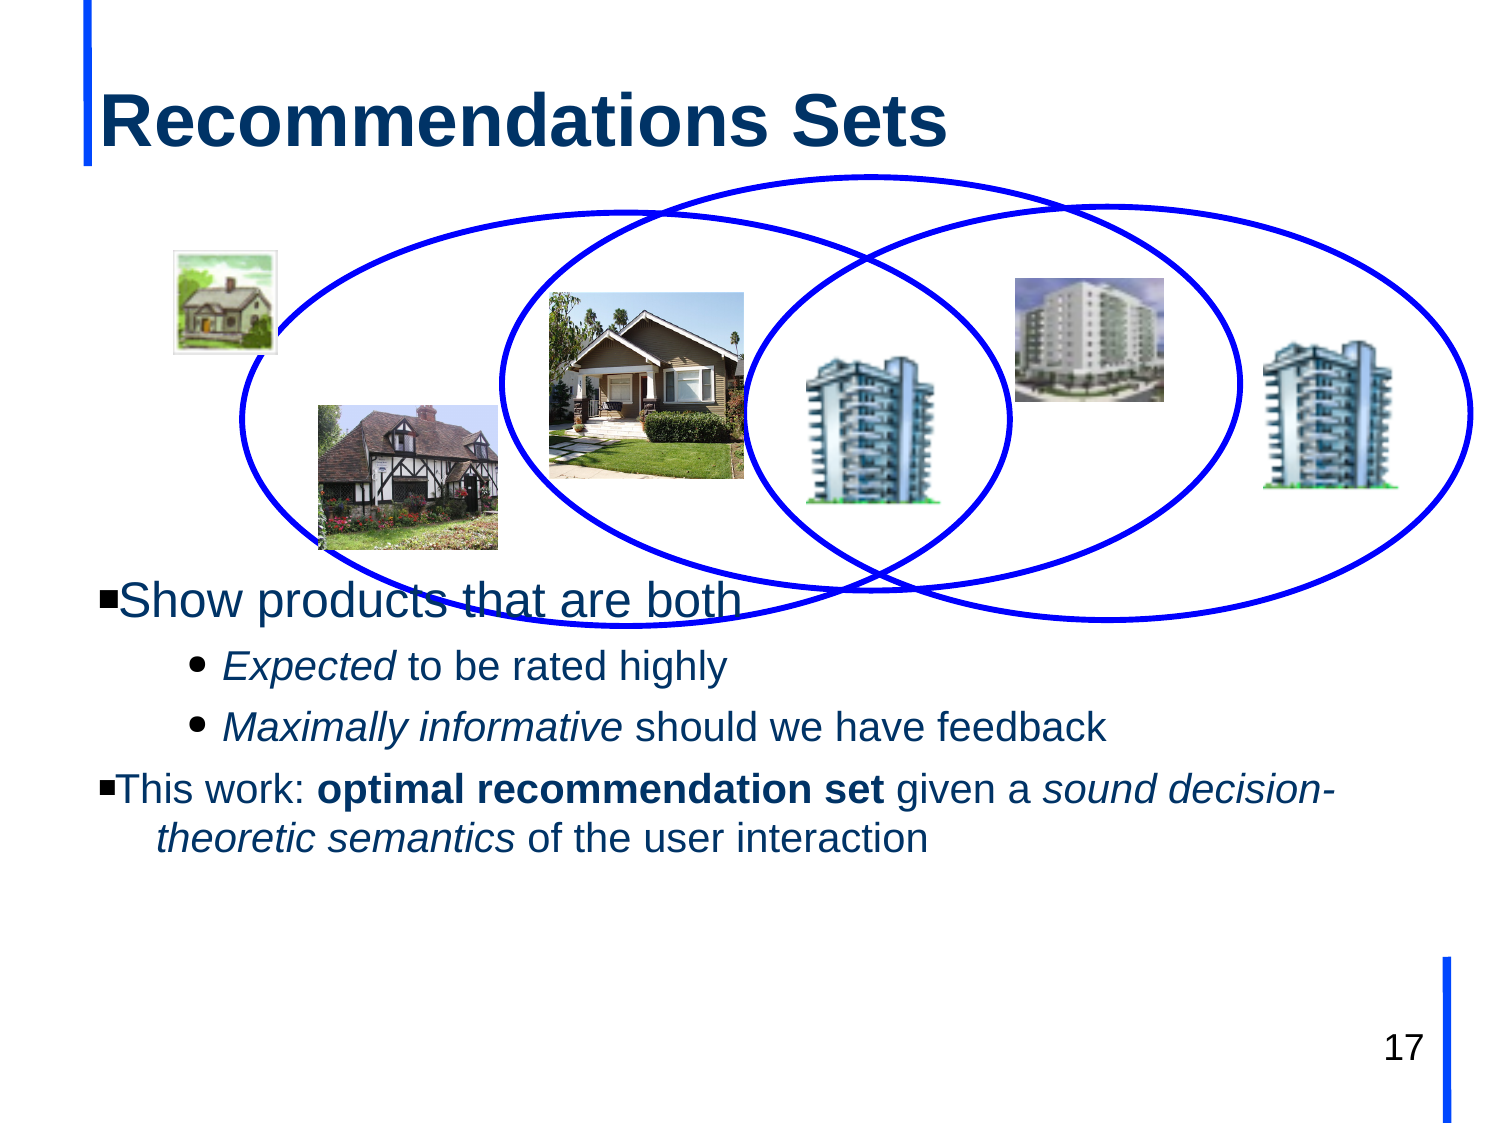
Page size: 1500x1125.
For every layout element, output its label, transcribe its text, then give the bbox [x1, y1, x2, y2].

list Show products that are both Expected to be rated highly Maximally informative should we have feedback This work: optimal recommendation set given a sound decision-theoretic semantics of the user interaction [99, 219, 1438, 1034]
text_box [531, 206, 1231, 219]
picture [1015, 278, 1164, 402]
picture [806, 354, 945, 512]
picture [1263, 338, 1403, 497]
picture [318, 405, 498, 550]
picture [549, 292, 744, 479]
picture [173, 250, 278, 355]
text_box [1438, 327, 1471, 499]
title Recommendations Sets [99, 32, 1438, 206]
